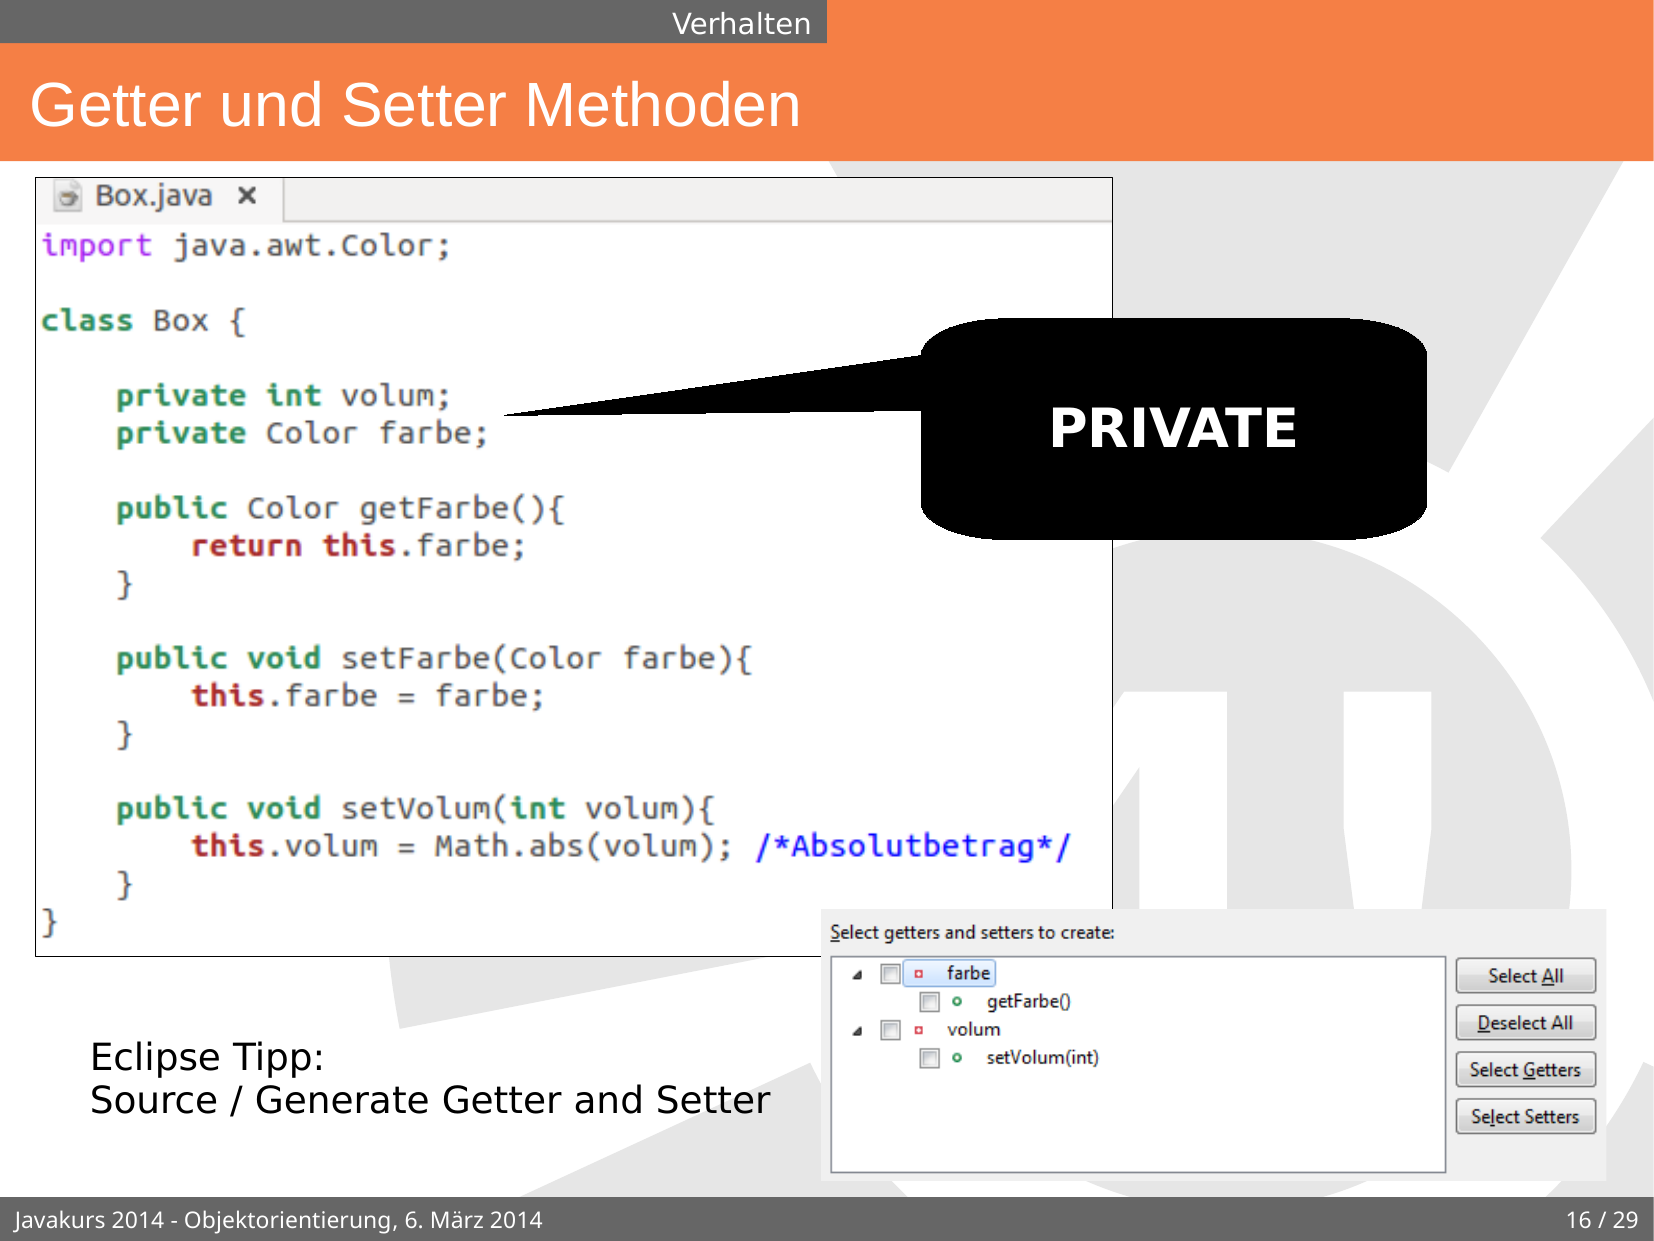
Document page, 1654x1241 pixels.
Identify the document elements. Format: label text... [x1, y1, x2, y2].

picture [35, 177, 1607, 1181]
text_box Verhalten [29, 0, 827, 50]
text_box Eclipse Tipp: Source / Generate Getter and Setter [75, 1027, 787, 1131]
text_box PRIVATE [504, 318, 1427, 540]
title Getter und Setter Methoden [29, 67, 1595, 143]
